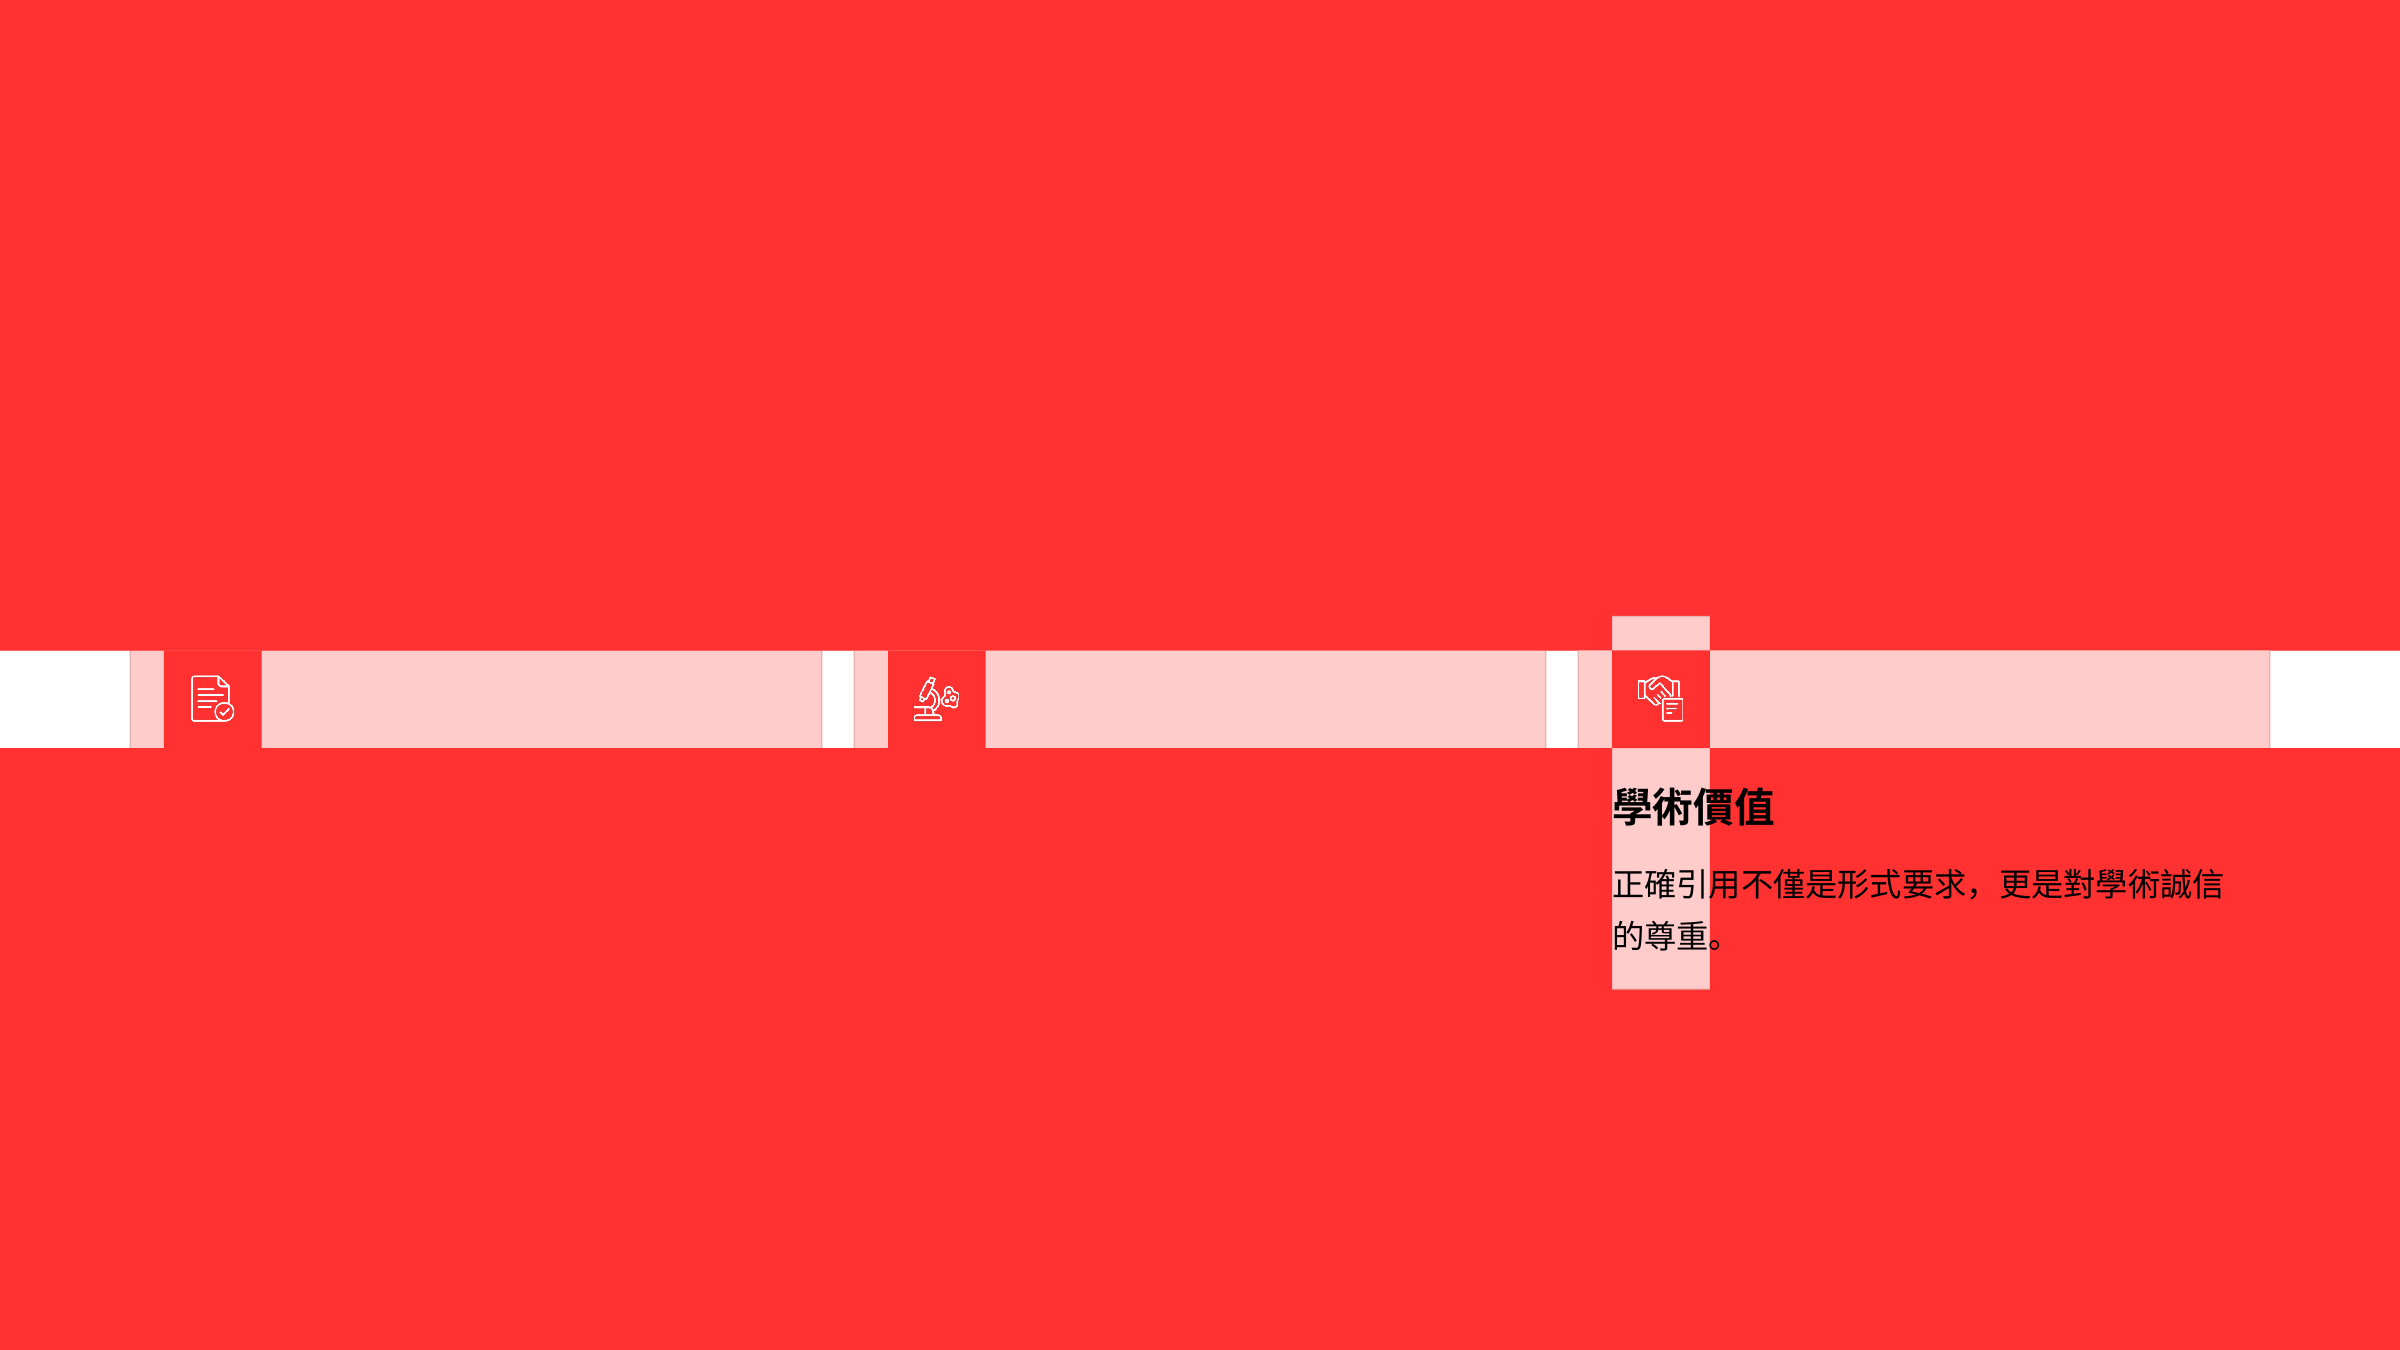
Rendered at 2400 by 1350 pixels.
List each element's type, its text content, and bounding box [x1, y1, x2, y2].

picture [190, 671, 235, 727]
text_box 正確引用不僅是形式要求，更是對學術誠信的尊重。 [1612, 851, 2236, 955]
picture [1638, 671, 1683, 727]
text_box [0, 0, 2400, 1350]
picture [914, 671, 959, 727]
text_box 學術價值 [1612, 781, 2019, 832]
